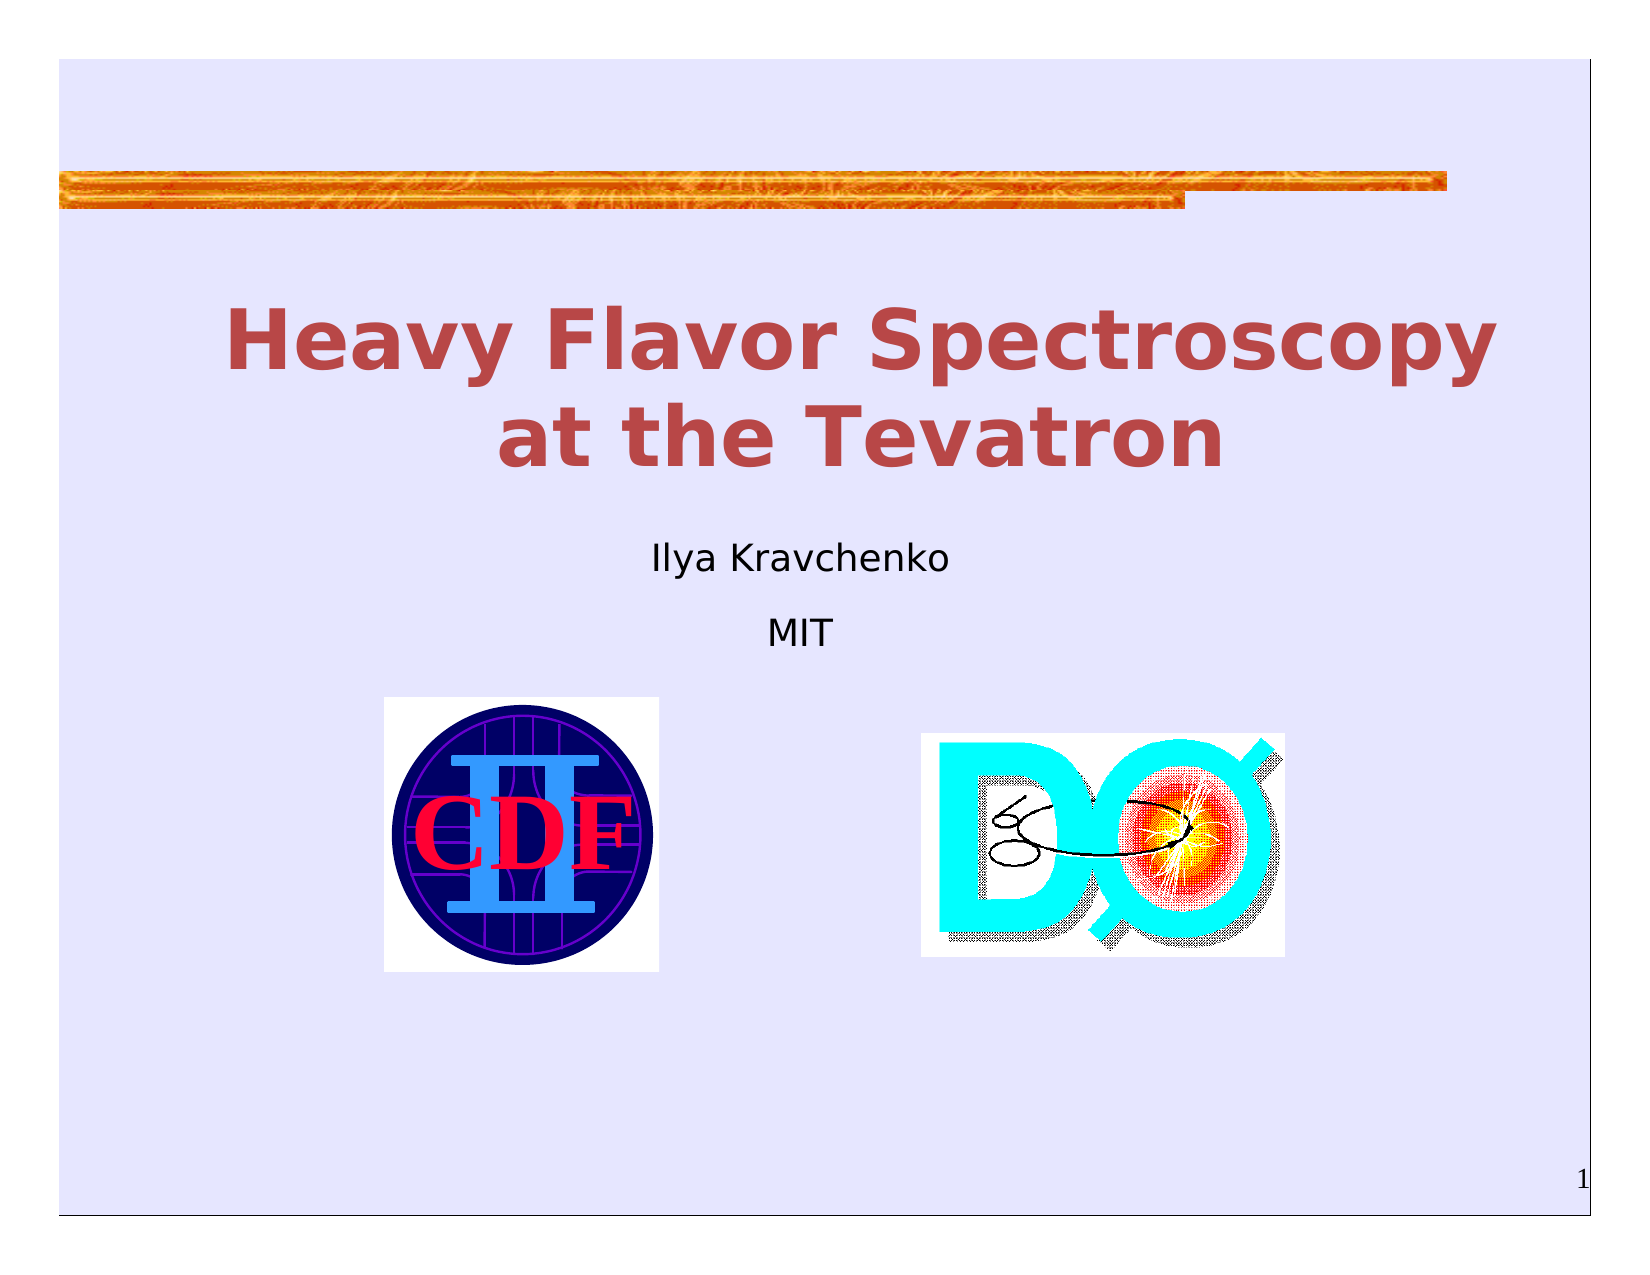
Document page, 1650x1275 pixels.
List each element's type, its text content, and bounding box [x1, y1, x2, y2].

picture [921, 733, 1285, 957]
picture [59, 171, 1447, 209]
text_box MIT [752, 604, 847, 663]
text_box Heavy Flavor Spectroscopy at the Tevatron [209, 284, 1514, 494]
text_box Ilya Kravchenko [636, 529, 960, 588]
picture [384, 696, 660, 972]
